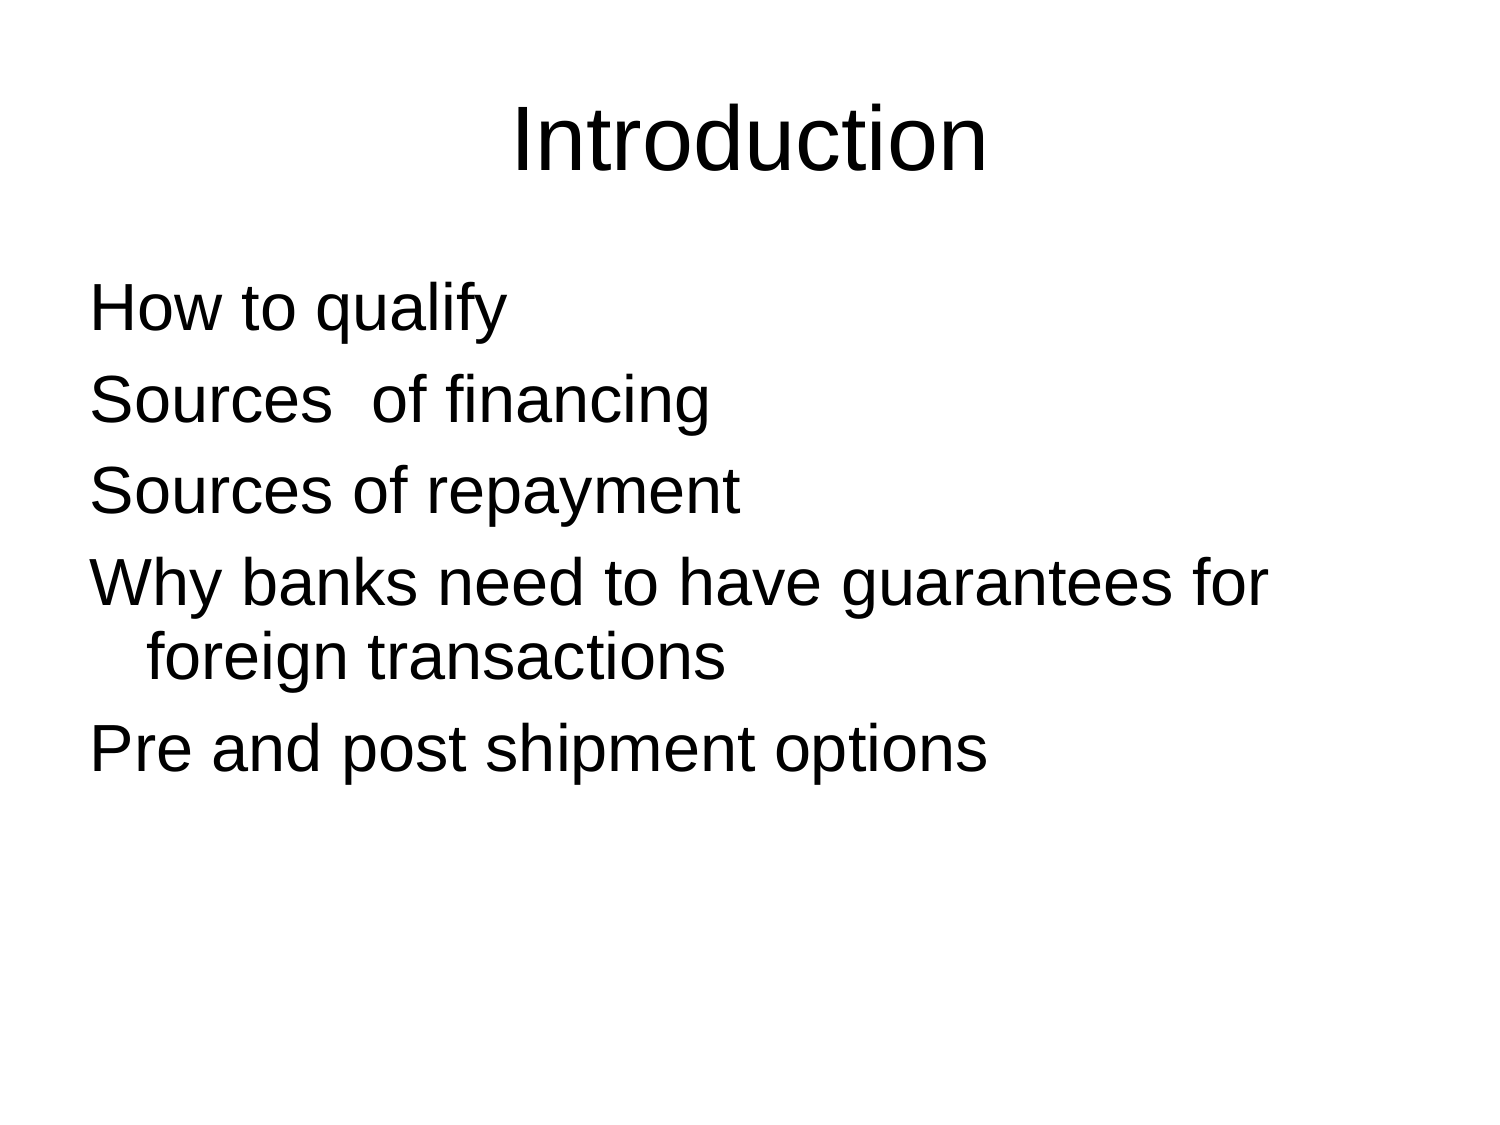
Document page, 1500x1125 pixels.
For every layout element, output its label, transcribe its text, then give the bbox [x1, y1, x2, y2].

list How to qualify Sources of financing Sources of repayment Why banks need to have guarantees for foreign transactions Pre and post shipment options [75, 262, 1426, 1018]
title Introduction [75, 45, 1426, 233]
